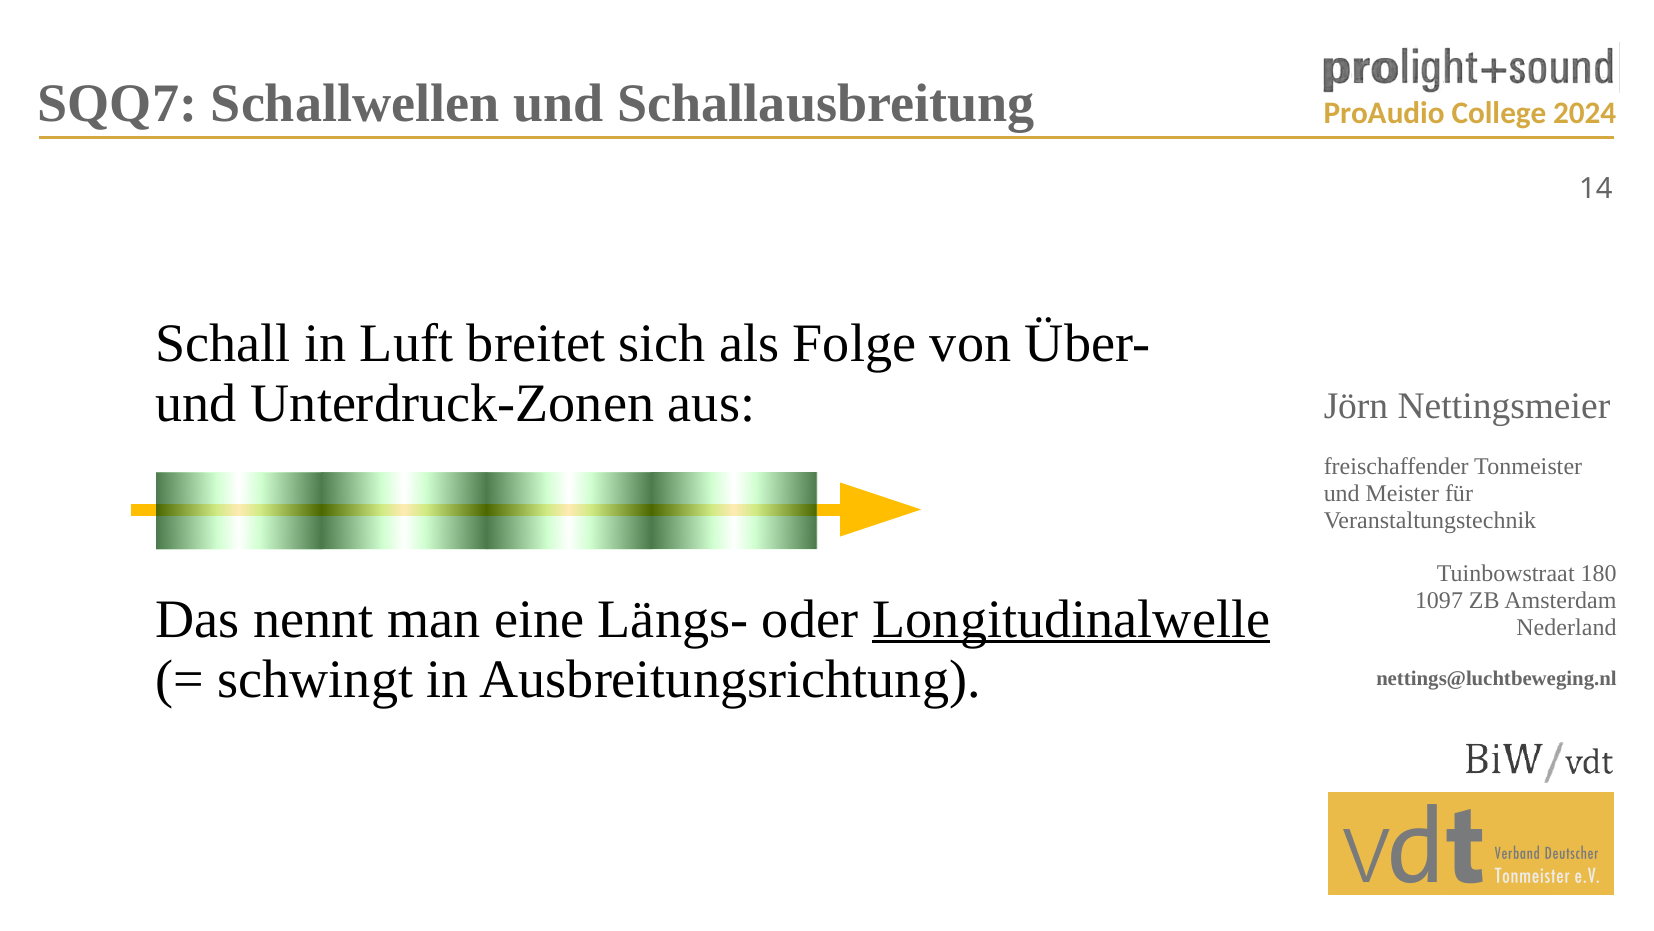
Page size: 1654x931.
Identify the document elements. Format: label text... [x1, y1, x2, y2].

title SQQ7: Schallwellen und Schallausbreitung [37, 43, 1275, 164]
picture [156, 472, 818, 550]
list Schall in Luft breitet sich als Folge von Über- und Unterdruck-Zonen aus: Das nennt man eine Längs- oder Longitudinalwelle (= schwingt in Ausbreitungsrichtung). [37, 187, 1313, 913]
picture [1318, 42, 1620, 93]
list Die zweite Quelle kann auch eine Reflexion sein. [1462, 738, 1619, 784]
